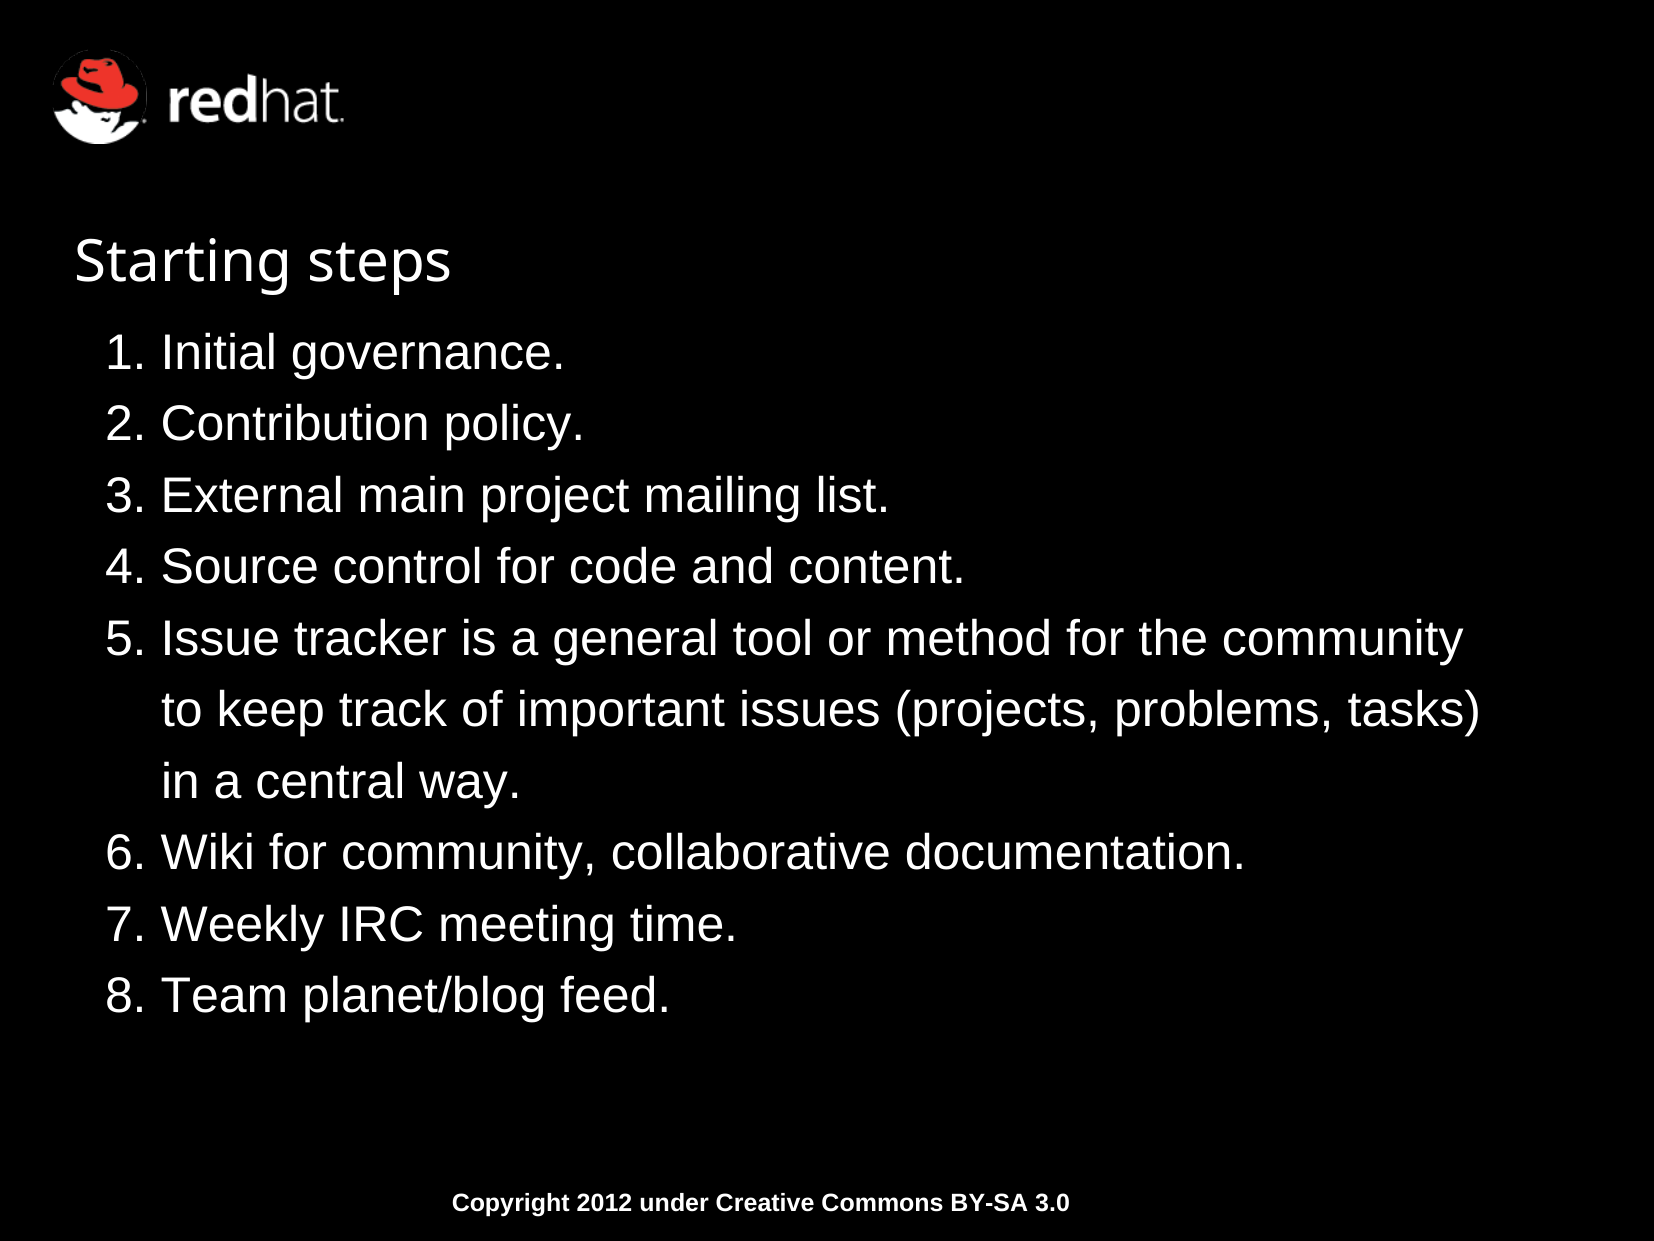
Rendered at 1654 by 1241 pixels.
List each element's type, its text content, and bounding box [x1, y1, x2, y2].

title Starting steps [74, 199, 1506, 318]
picture [52, 49, 345, 144]
list 1. Initial governance. 2. Contribution policy. 3. External main project mailing list. 4. Source control for code and content. 5. Issue tracker is a general tool or method for the community to keep track of important issues (projects, problems, tasks) in a central way. 6. Wiki for community, collaborative documentation. 7. Weekly IRC meeting time. 8. Team planet/blog feed. [77, 324, 1500, 1186]
